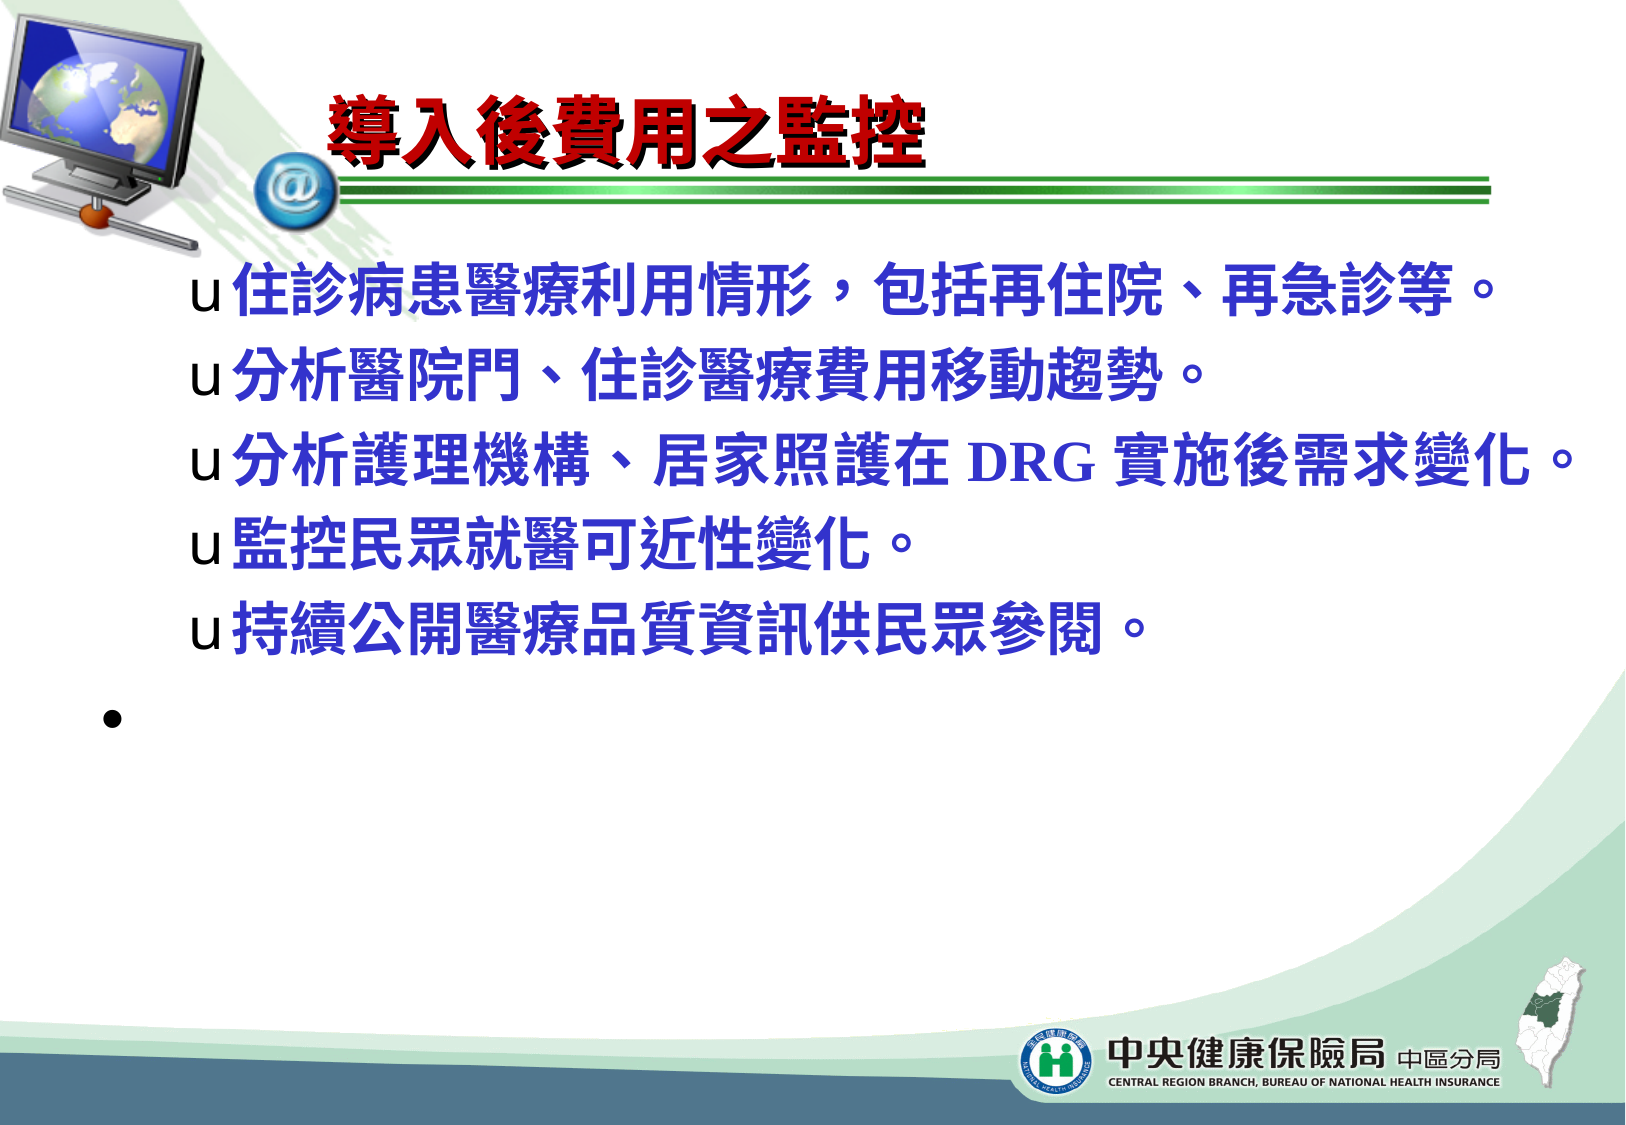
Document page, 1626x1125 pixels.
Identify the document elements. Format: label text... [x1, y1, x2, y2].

text_box 住診病患醫療利用情形，包括再住院、再急診等。 分析醫院門、住診醫療費用移動趨勢。 分析護理機構、居家照護在DRG實施後需求變化。 監控民眾就醫可近性變化。 持續公開醫療品質資訊供民眾參閱。 [85, 246, 1549, 947]
text_box 導入後費用之監控 [309, 35, 1516, 223]
